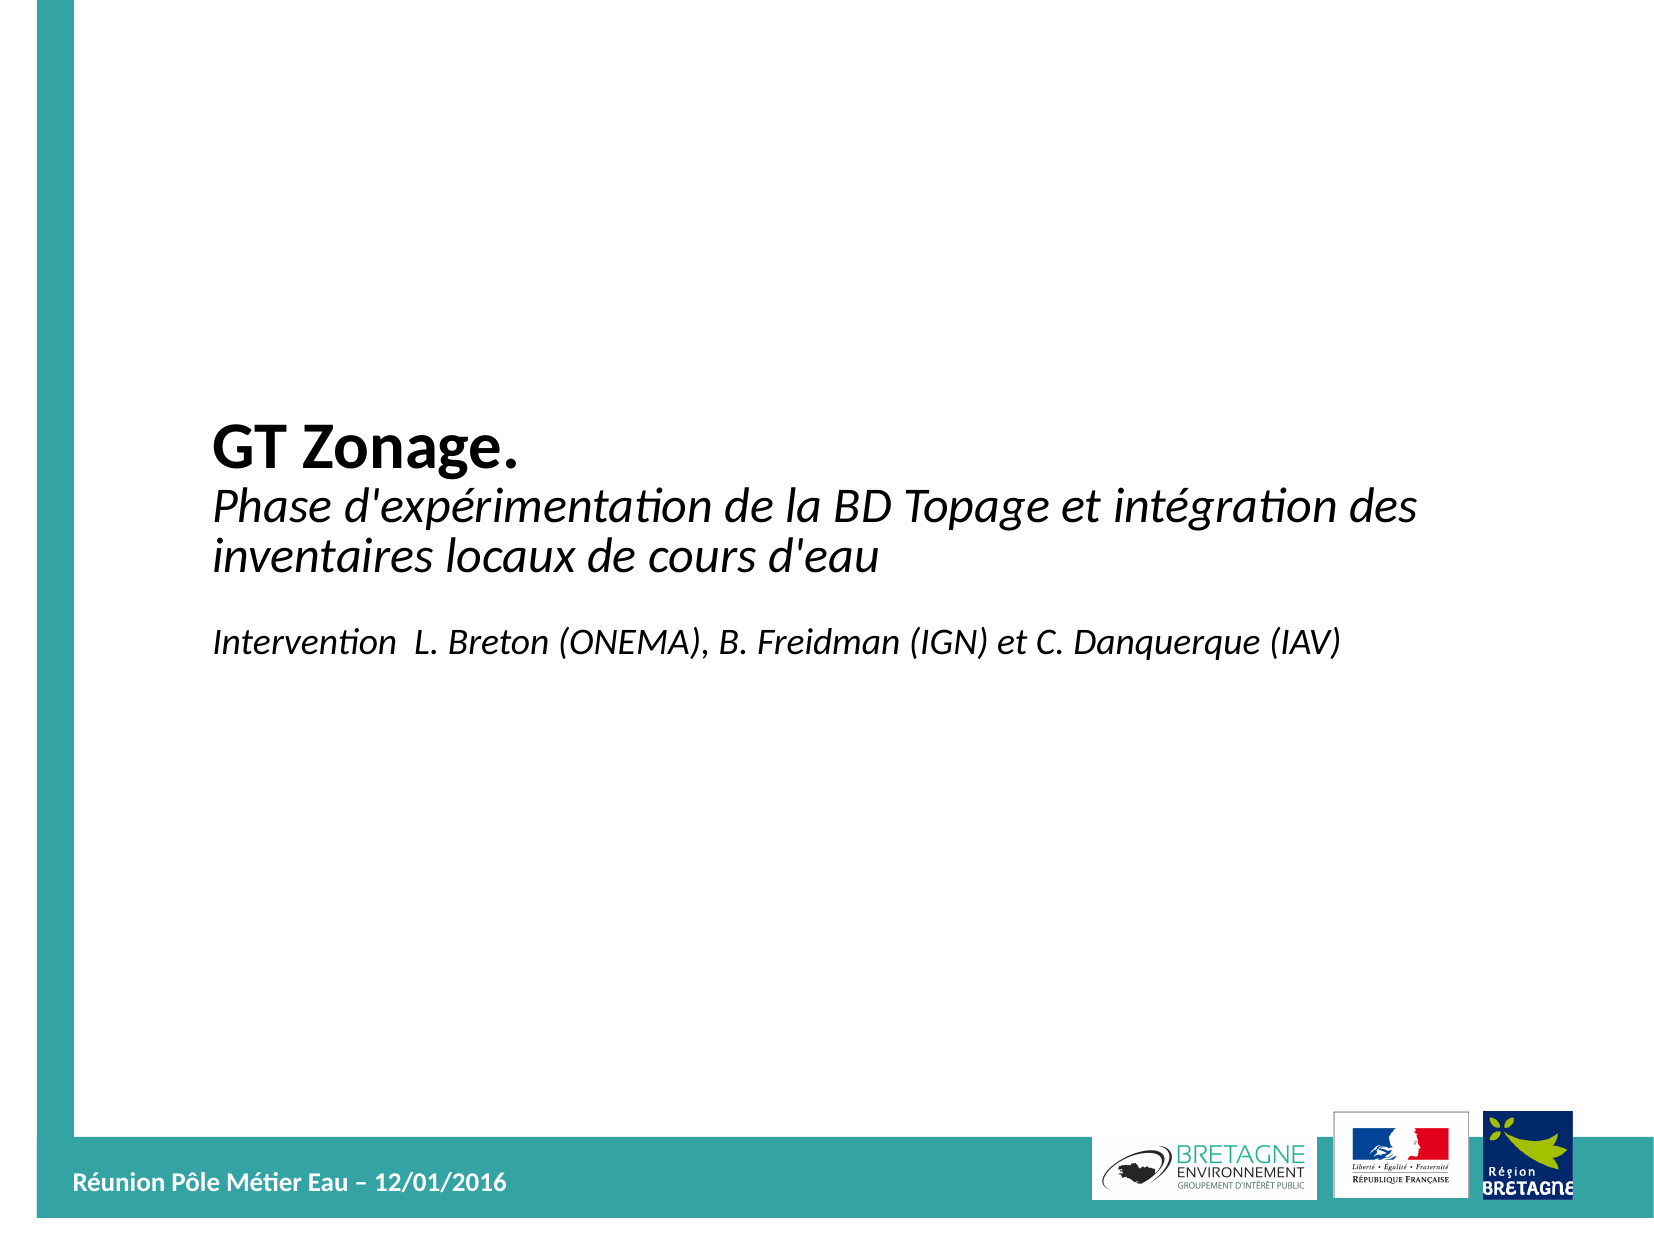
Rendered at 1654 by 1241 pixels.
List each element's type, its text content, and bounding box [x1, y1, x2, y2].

title GT Zonage. Phase d'expérimentation de la BD Topage et intégration des inventaires locaux de cours d'eau Intervention L. Breton (ONEMA), B. Freidman (IGN) et C. Danquerque (IAV) [212, 383, 1514, 766]
picture [1092, 1134, 1317, 1200]
picture [1483, 1111, 1573, 1200]
picture [1333, 1111, 1470, 1198]
